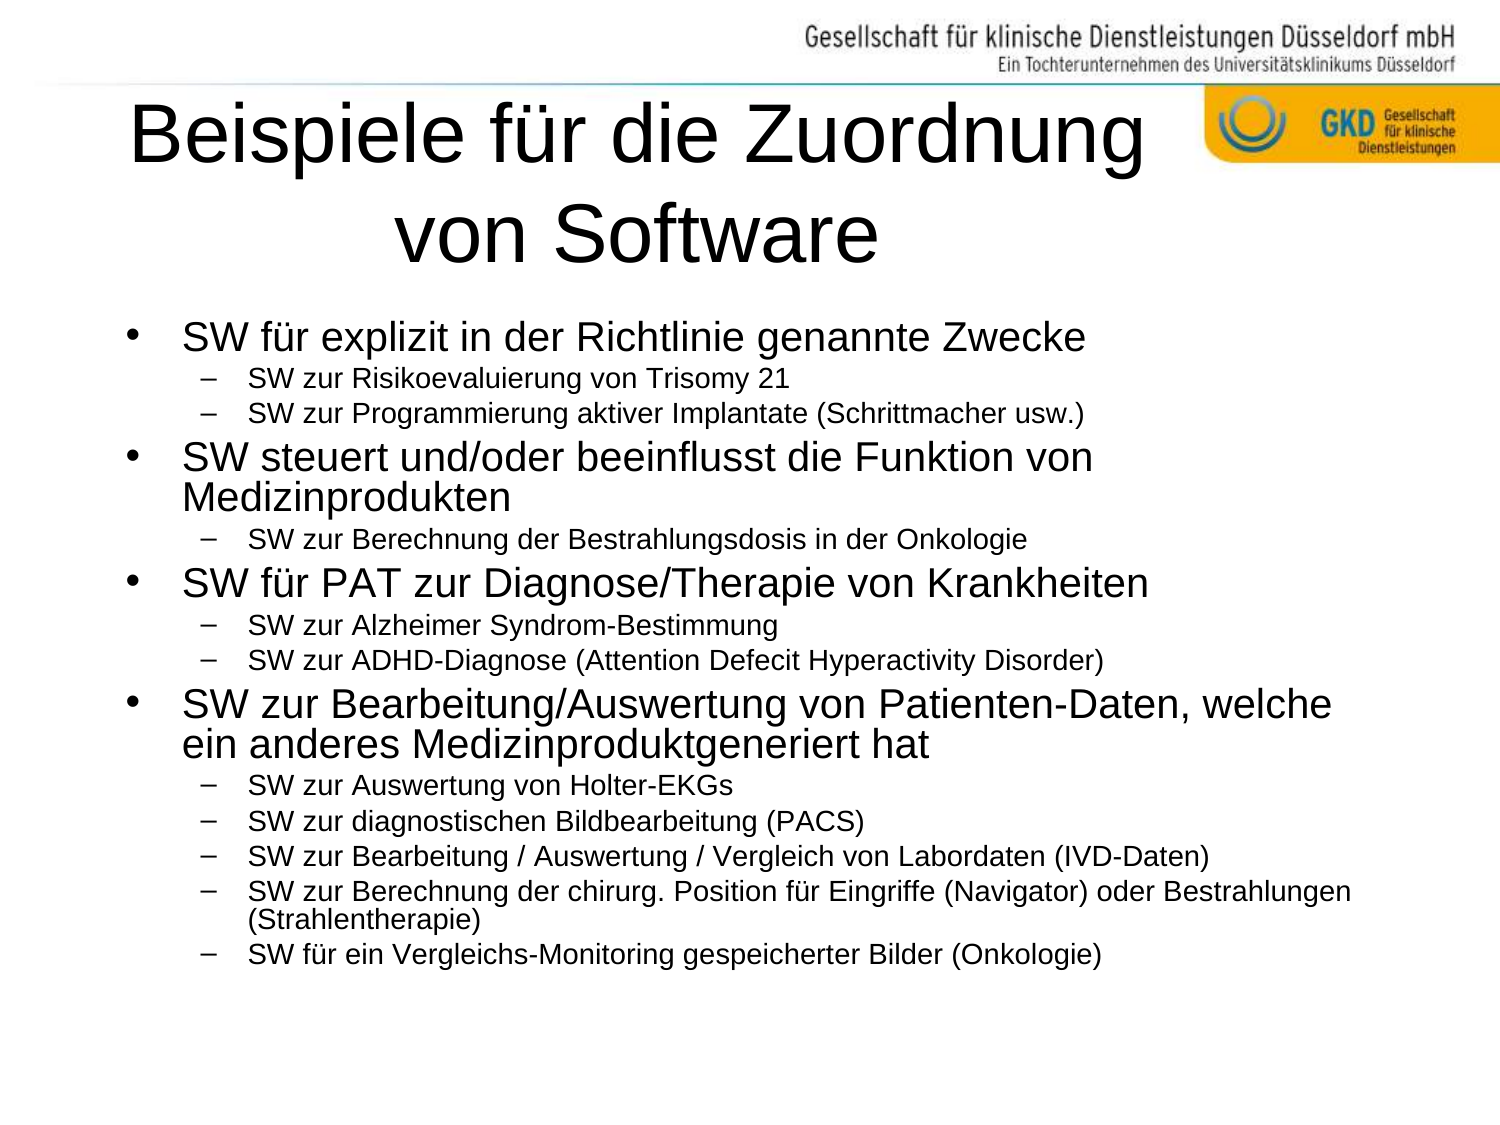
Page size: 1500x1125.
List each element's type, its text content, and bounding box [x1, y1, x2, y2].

title Beispiele für die Zuordnung von Software [76, 70, 1199, 287]
list SW für explizit in der Richtlinie genannte Zwecke SW zur Risikoevaluierung von Trisomy 21 SW zur Programmierung aktiver Implantate (Schrittmacher usw.) SW steuert und/oder beeinflusst die Funktion von Medizinprodukten SW zur Berechnung der Bestrahlungsdosis in der Onkologie SW für PAT zur Diagnose/Therapie von Krankheiten SW zur Alzheimer Syndrom-Bestimmung SW zur ADHD-Diagnose (Attention Defecit Hyperactivity Disorder) SW zur Bearbeitung/Auswertung von Patienten-Daten, welche ein anderes Medizinproduktgeneriert hat SW zur Auswertung von Holter-EKGs SW zur diagnostischen Bildbearbeitung (PACS) SW zur Bearbeitung / Auswertung / Vergleich von Labordaten (IVD-Daten) SW zur Berechnung der chirurg. Position für Eingriffe (Navigator) oder Bestrahlungen (Strahlentherapie) SW für ein Vergleichs-Monitoring gespeicherter Bilder (Onkologie) [110, 311, 1382, 988]
picture [0, 7, 1500, 253]
